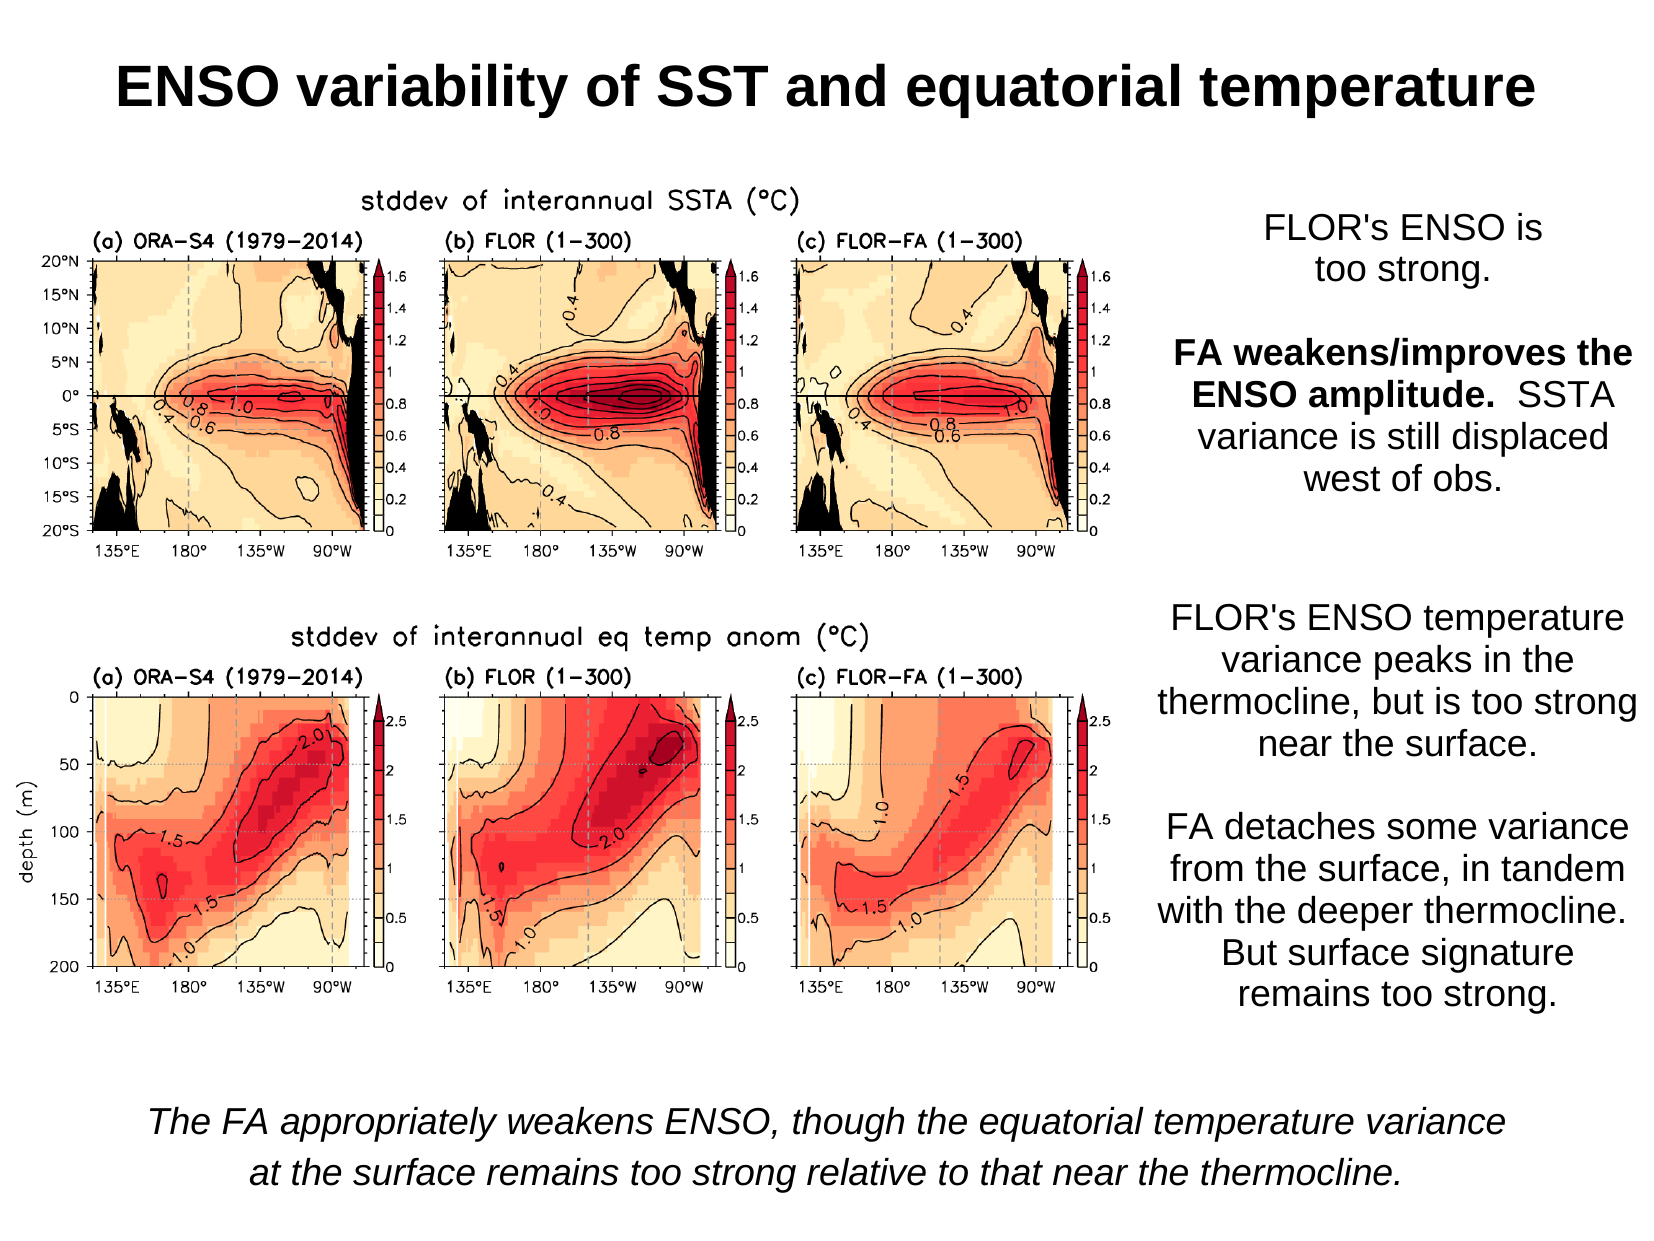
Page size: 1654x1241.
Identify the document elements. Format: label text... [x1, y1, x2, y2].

text_box ENSO variability of SST and equatorial temperature [39, 38, 1615, 119]
text_box FLOR's ENSO is too strong. FA weakens/improves the ENSO amplitude. SSTA variance is still displaced west of obs. [1153, 200, 1654, 507]
text_box The FA appropriately weakens ENSO, though the equatorial temperature variance at the surface remains too strong relative to that near the thermocline. [39, 1089, 1615, 1194]
picture [1, 180, 1136, 577]
text_box FLOR's ENSO temperature variance peaks in the thermocline, but is too strong near the surface. FA detaches some variance from the surface, in tandem with the deeper thermocline. But surface signature remains too strong. [1142, 590, 1654, 1022]
picture [1, 616, 1136, 1013]
